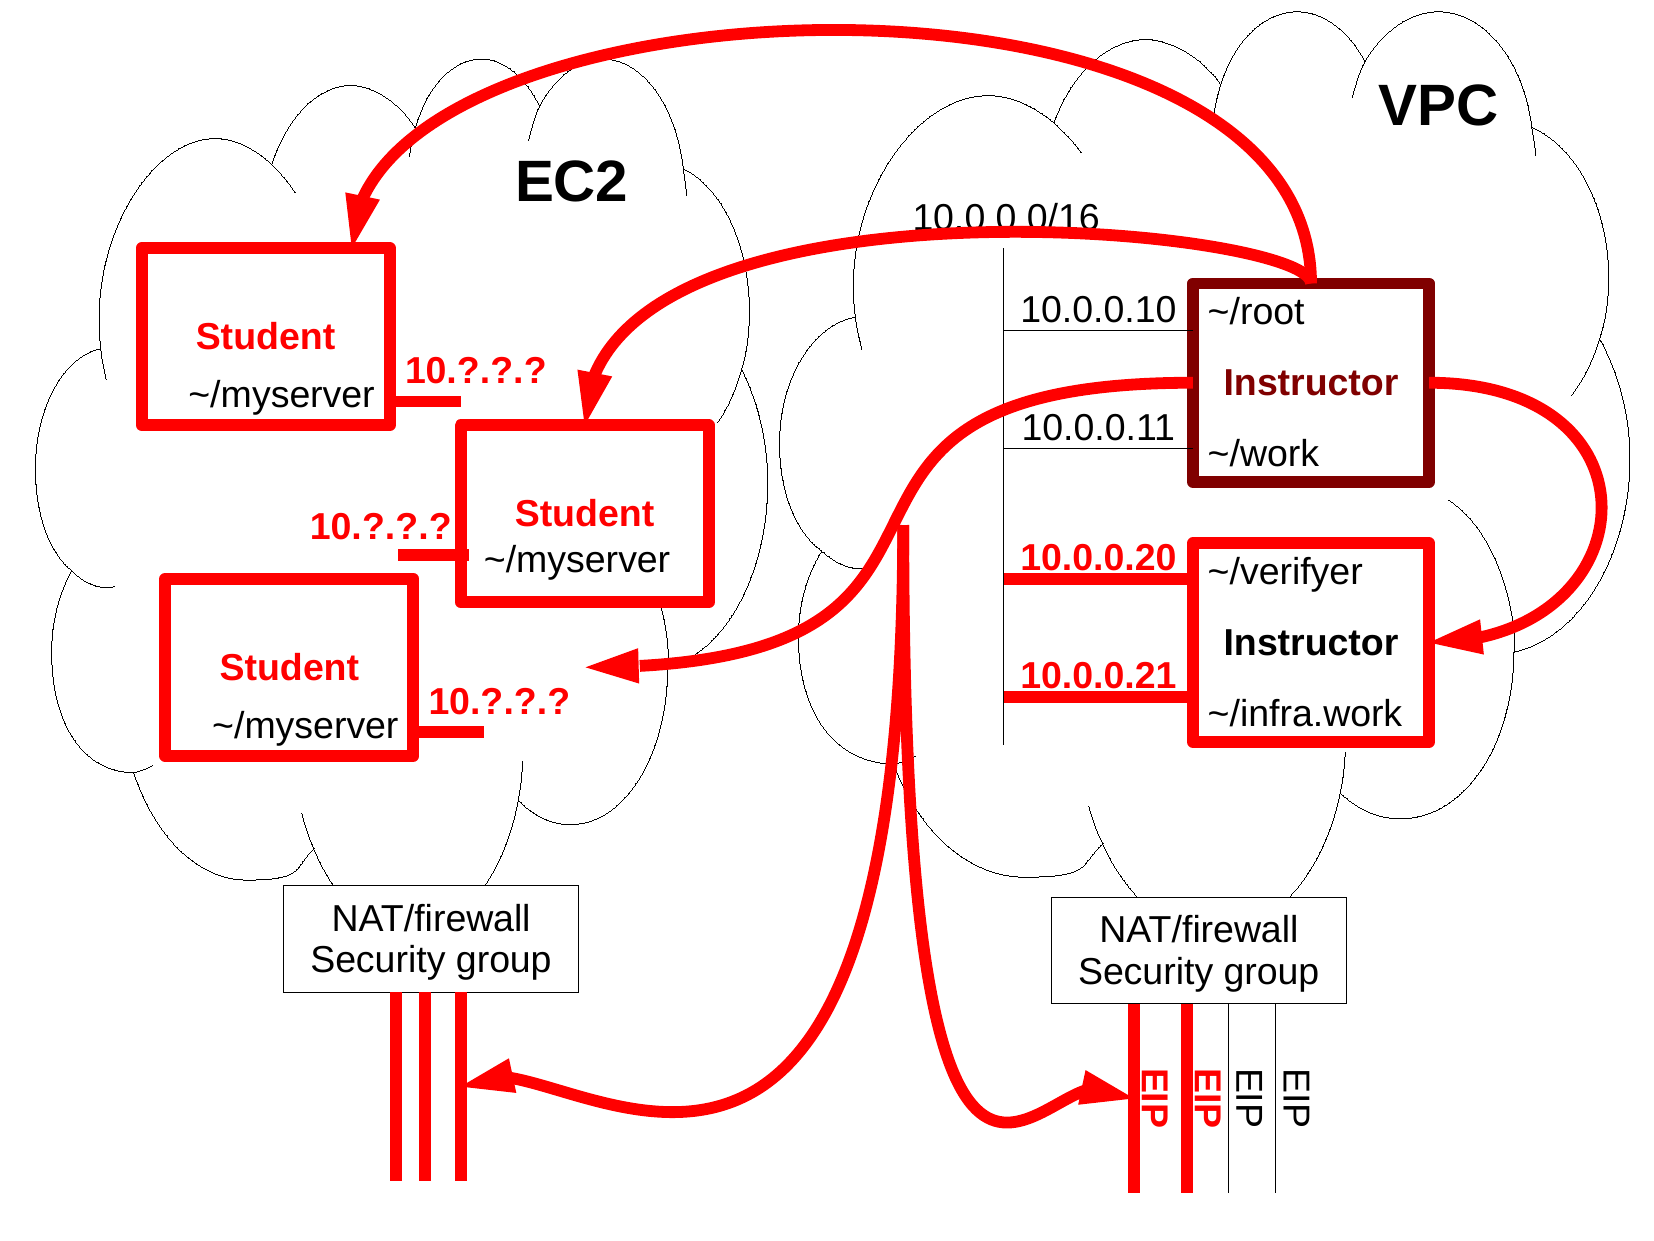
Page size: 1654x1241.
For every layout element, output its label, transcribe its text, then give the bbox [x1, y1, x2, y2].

text_box [1004, 585, 1192, 691]
text_box [900, 743, 907, 794]
text_box ~/verifyer [1192, 543, 1378, 601]
text_box ~/myserver [197, 696, 414, 754]
text_box NAT/firewall Security group [1051, 897, 1347, 1004]
text_box ~/myserver [173, 366, 390, 423]
text_box [1004, 449, 1192, 573]
text_box [779, 246, 1303, 626]
text_box Instructor [1192, 283, 1430, 483]
text_box 10.?.?.? [390, 342, 562, 400]
text_box [1004, 389, 1192, 448]
text_box [1004, 331, 1192, 404]
text_box [35, 59, 768, 885]
text_box EC2 [500, 141, 650, 237]
text_box 10.?.?.? [295, 498, 467, 556]
text_box [905, 11, 1630, 897]
text_box NAT/firewall Security group [283, 885, 579, 993]
text_box 10.0.0.0/16 [897, 188, 1115, 237]
text_box ~/infra.work [1192, 685, 1418, 742]
text_box [1335, 389, 1589, 641]
text_box ~/root [1192, 283, 1320, 341]
text_box ~/work [1192, 425, 1335, 543]
text_box Instructor [1192, 543, 1430, 742]
text_box ~/myserver [468, 531, 686, 589]
text_box 10.?.?.? [413, 673, 586, 731]
text_box Student [165, 578, 414, 756]
text_box [857, 74, 1304, 267]
text_box VPC [1364, 64, 1514, 160]
text_box Student [141, 248, 390, 426]
text_box [798, 532, 901, 764]
text_box Student [460, 425, 709, 603]
